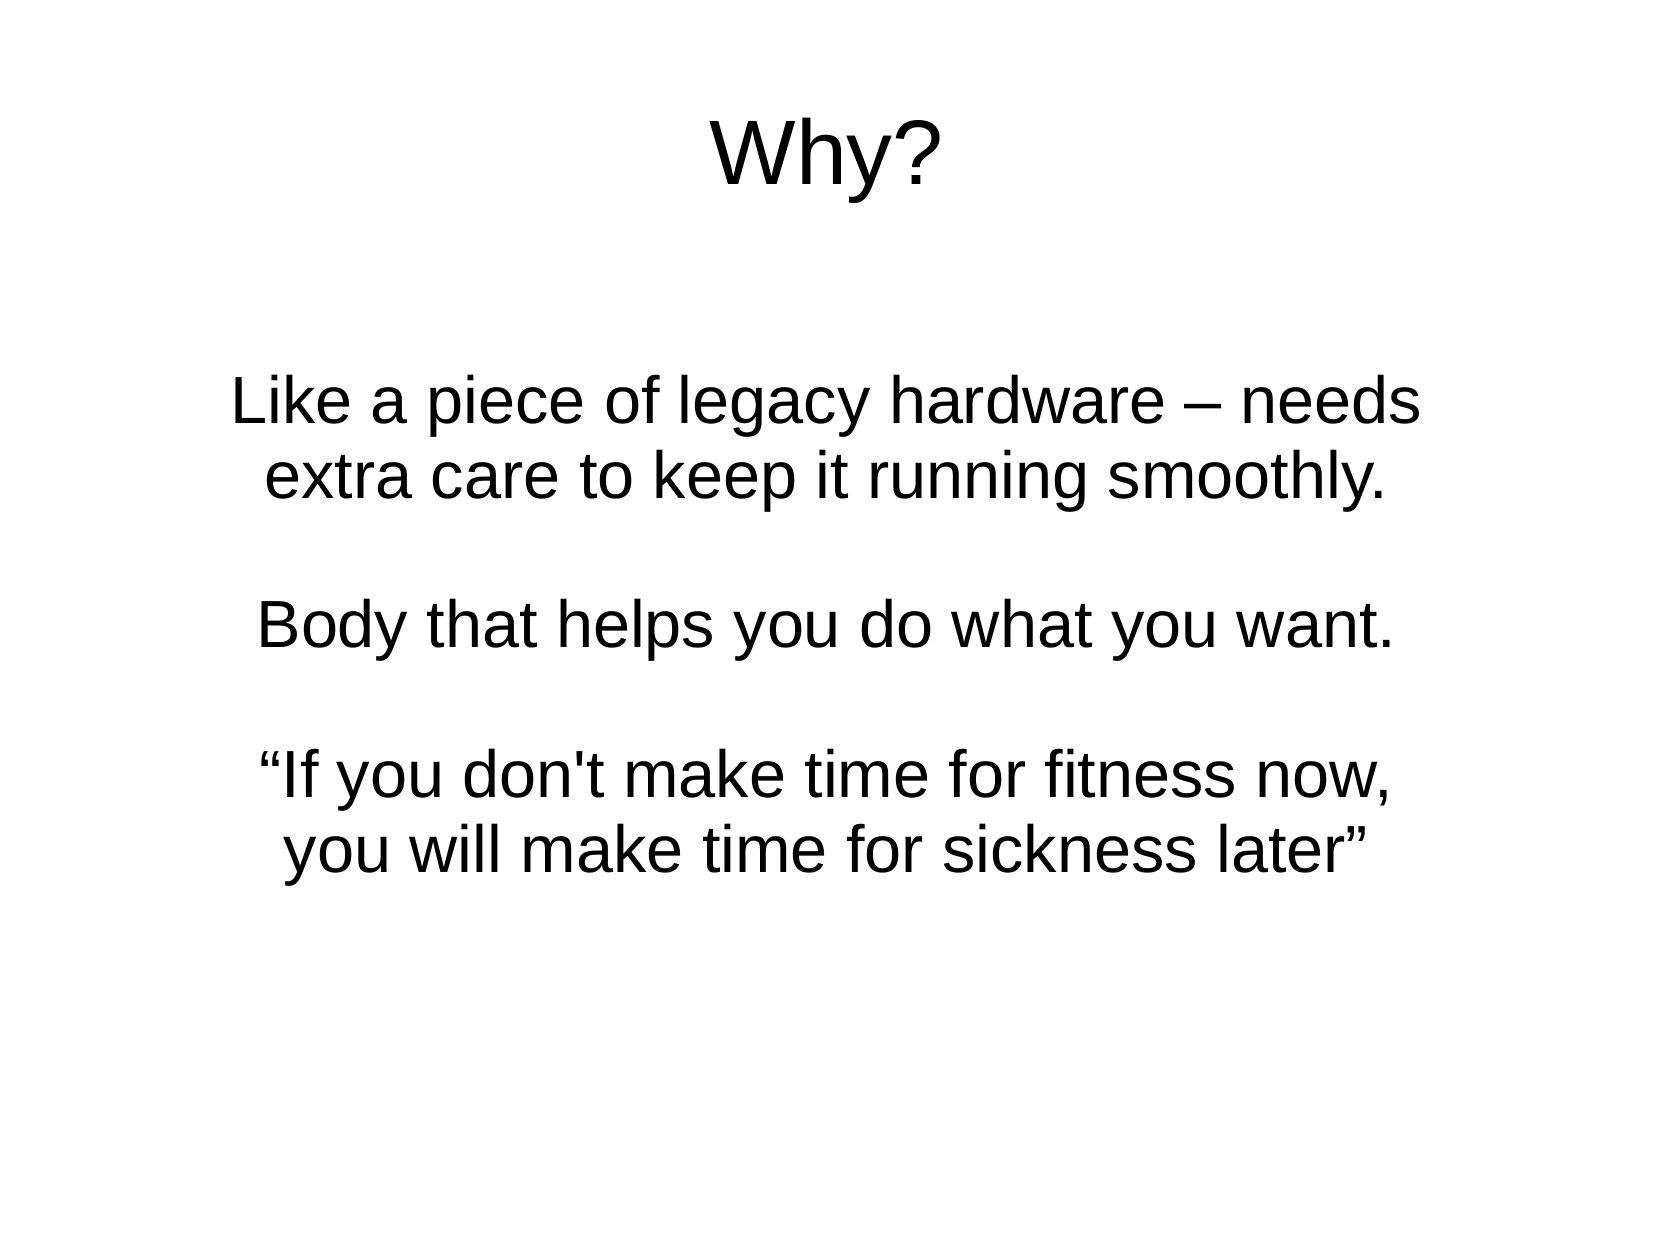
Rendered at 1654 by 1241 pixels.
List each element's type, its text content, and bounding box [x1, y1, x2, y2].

subtitle Like a piece of legacy hardware – needs extra care to keep it running smoothly. Body that helps you do what you want. “If you don't make time for fitness now, you will make time for sickness later” [82, 290, 1571, 1109]
title Why? [82, 49, 1571, 257]
